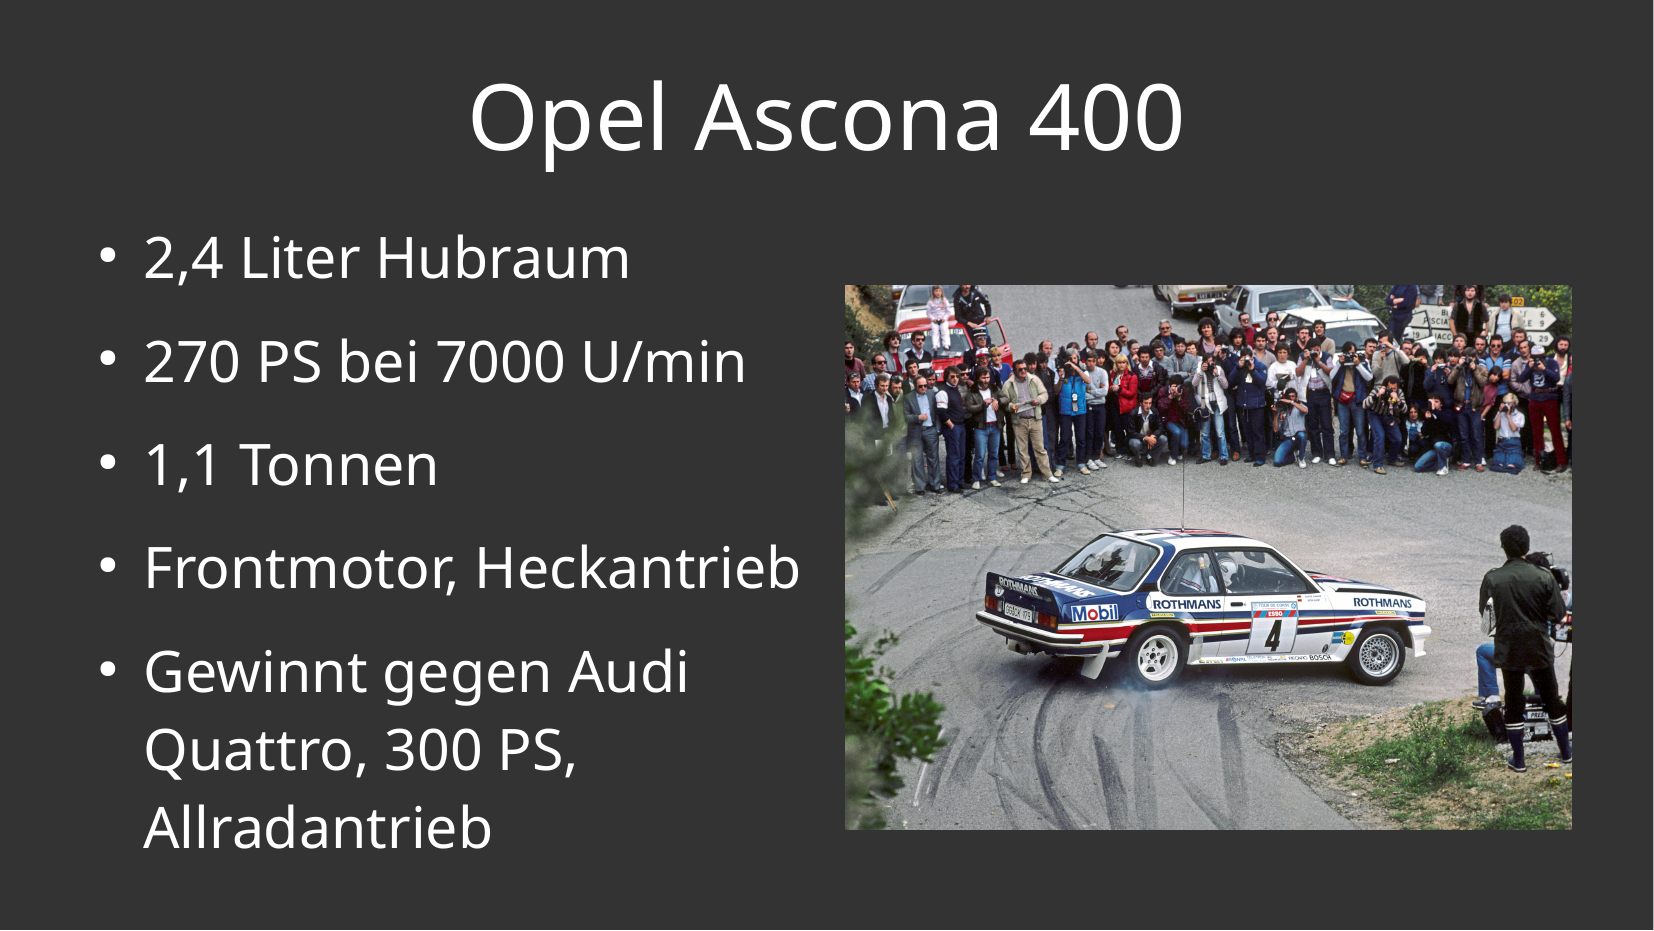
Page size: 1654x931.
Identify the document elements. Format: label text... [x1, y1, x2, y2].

list 2,4 Liter Hubraum 270 PS bei 7000 U/min 1,1 Tonnen Frontmotor, Heckantrieb Gewinnt gegen Audi Quattro, 300 PS, Allradantrieb [82, 217, 809, 898]
title Opel Ascona 400 [82, 37, 1571, 193]
picture [845, 285, 1572, 830]
